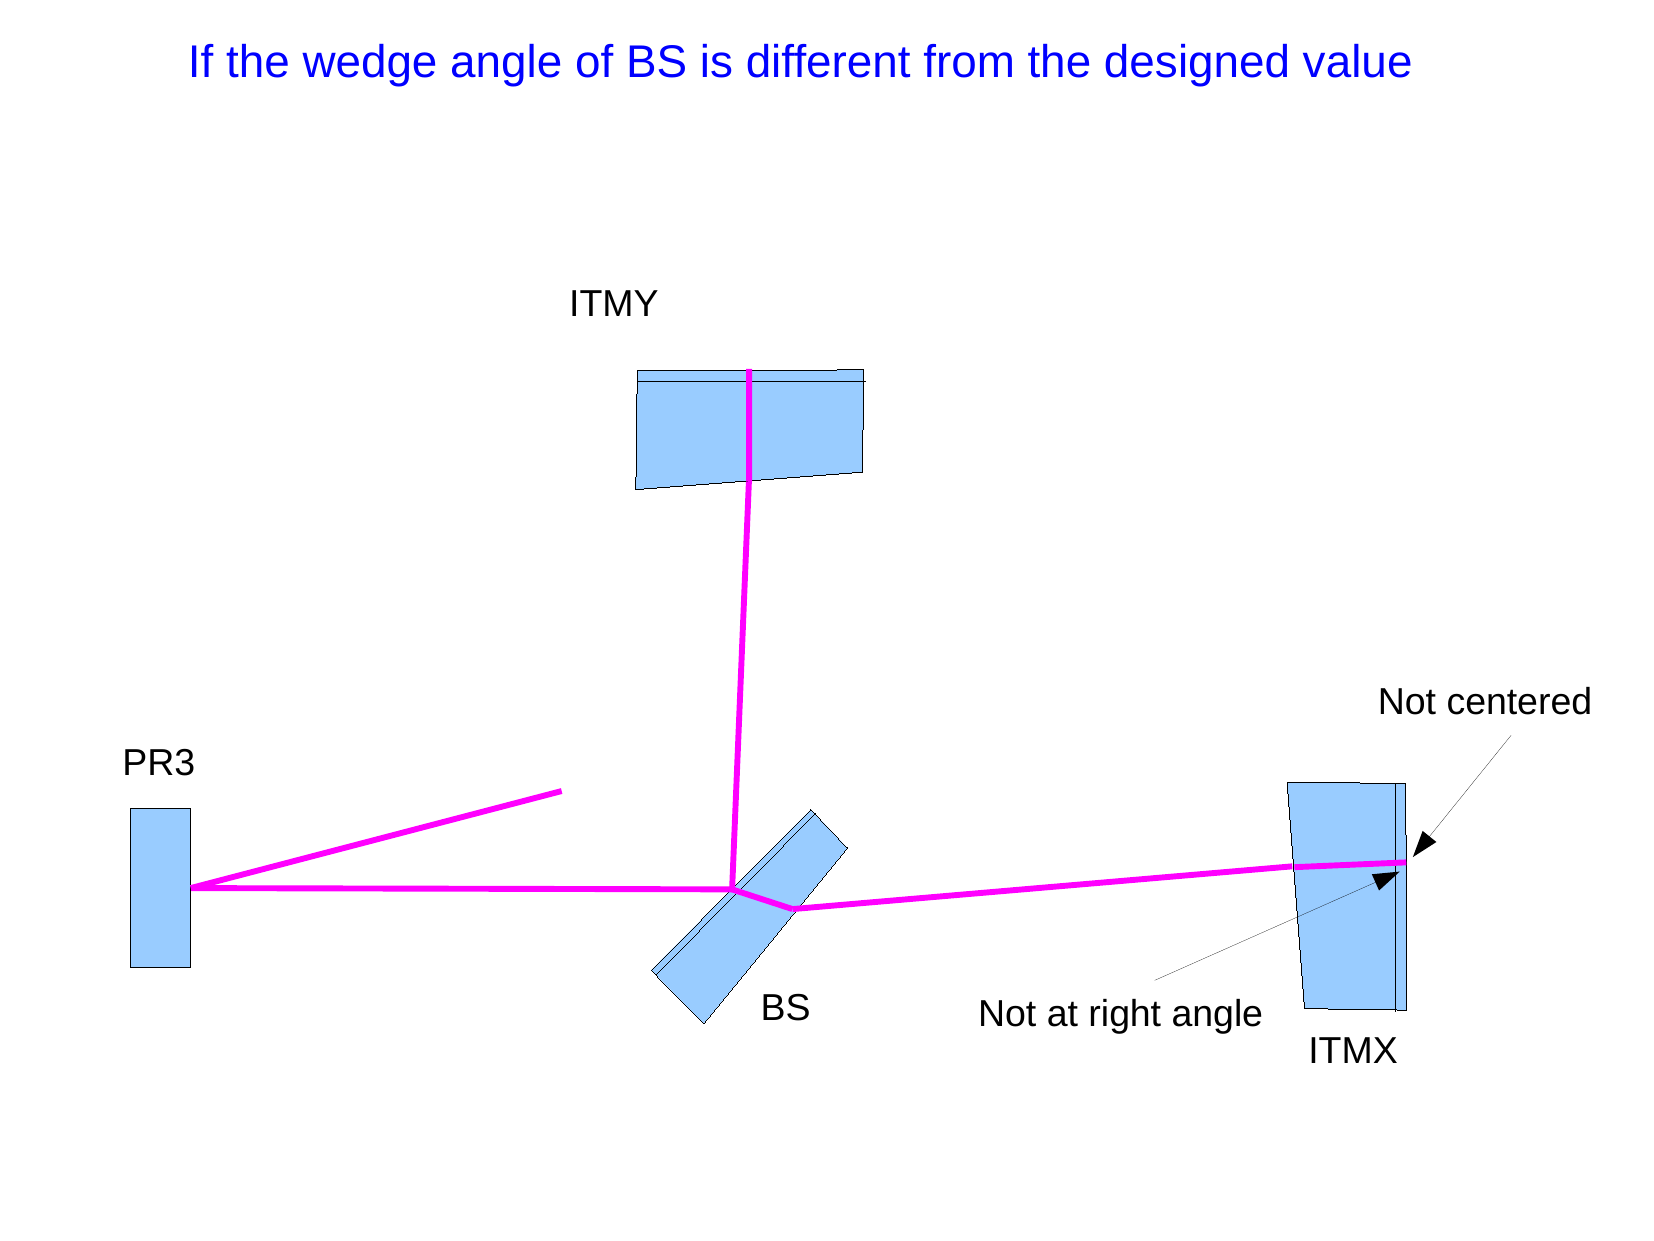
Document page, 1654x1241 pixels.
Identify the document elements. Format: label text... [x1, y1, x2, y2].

text_box Not at right angle [963, 985, 1279, 1043]
text_box [753, 369, 864, 381]
text_box [651, 893, 796, 1024]
text_box PR3 [107, 733, 210, 791]
text_box [1396, 783, 1407, 859]
text_box ITMX [1293, 1022, 1414, 1080]
text_box [1396, 866, 1407, 1011]
text_box ITMY [554, 275, 674, 333]
text_box [1287, 782, 1395, 916]
text_box Not centered [1363, 673, 1607, 731]
text_box [635, 382, 746, 490]
text_box [736, 809, 848, 905]
text_box [637, 370, 746, 381]
text_box [1297, 877, 1395, 1010]
text_box [130, 808, 191, 968]
text_box BS [745, 979, 826, 1036]
text_box If the wedge angle of BS is different from the designed value [173, 28, 1429, 95]
text_box [753, 382, 864, 481]
